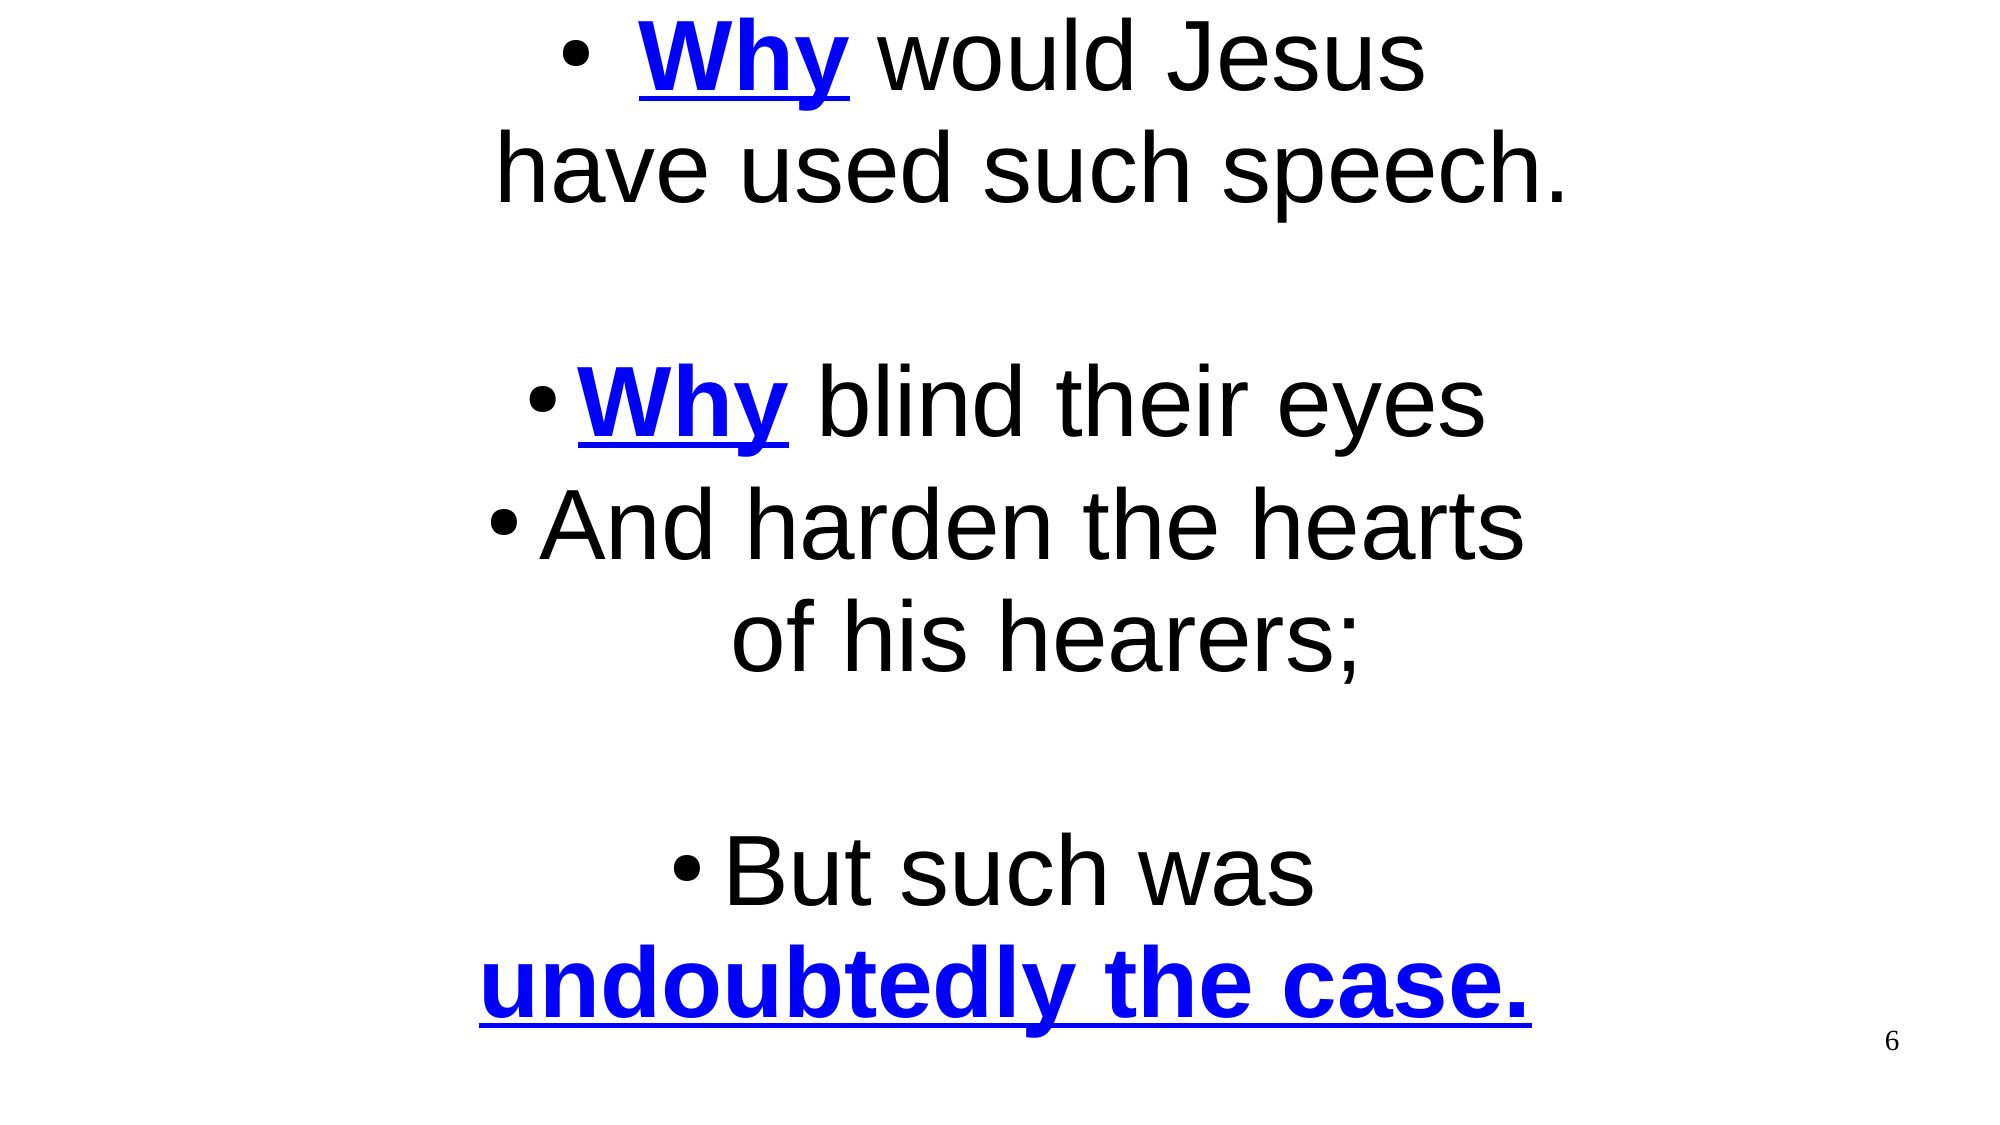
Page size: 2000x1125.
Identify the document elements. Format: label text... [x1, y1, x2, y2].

list Why would Jesus have used such speech. Why blind their eyes And harden the hearts of his hearers; But such was undoubtedly the case. [0, 0, 1996, 1123]
